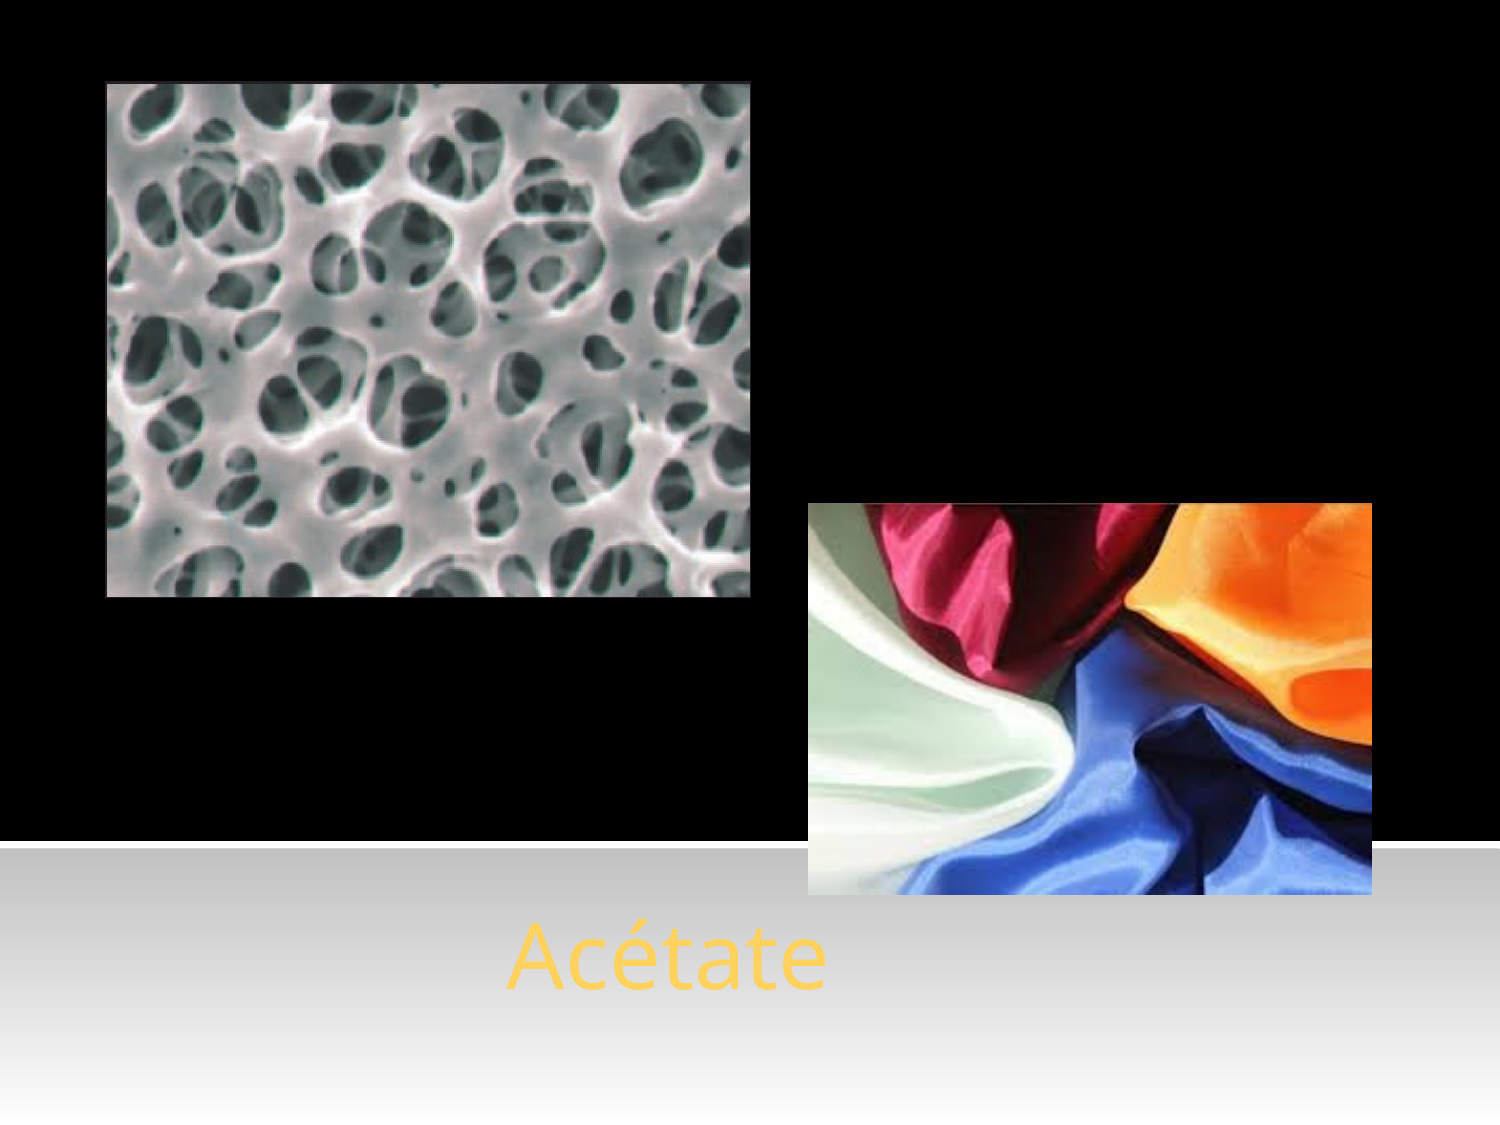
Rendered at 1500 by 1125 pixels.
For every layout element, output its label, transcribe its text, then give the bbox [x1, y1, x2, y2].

text_box Acétate [492, 890, 879, 1016]
picture [808, 503, 1372, 895]
picture [105, 81, 751, 598]
